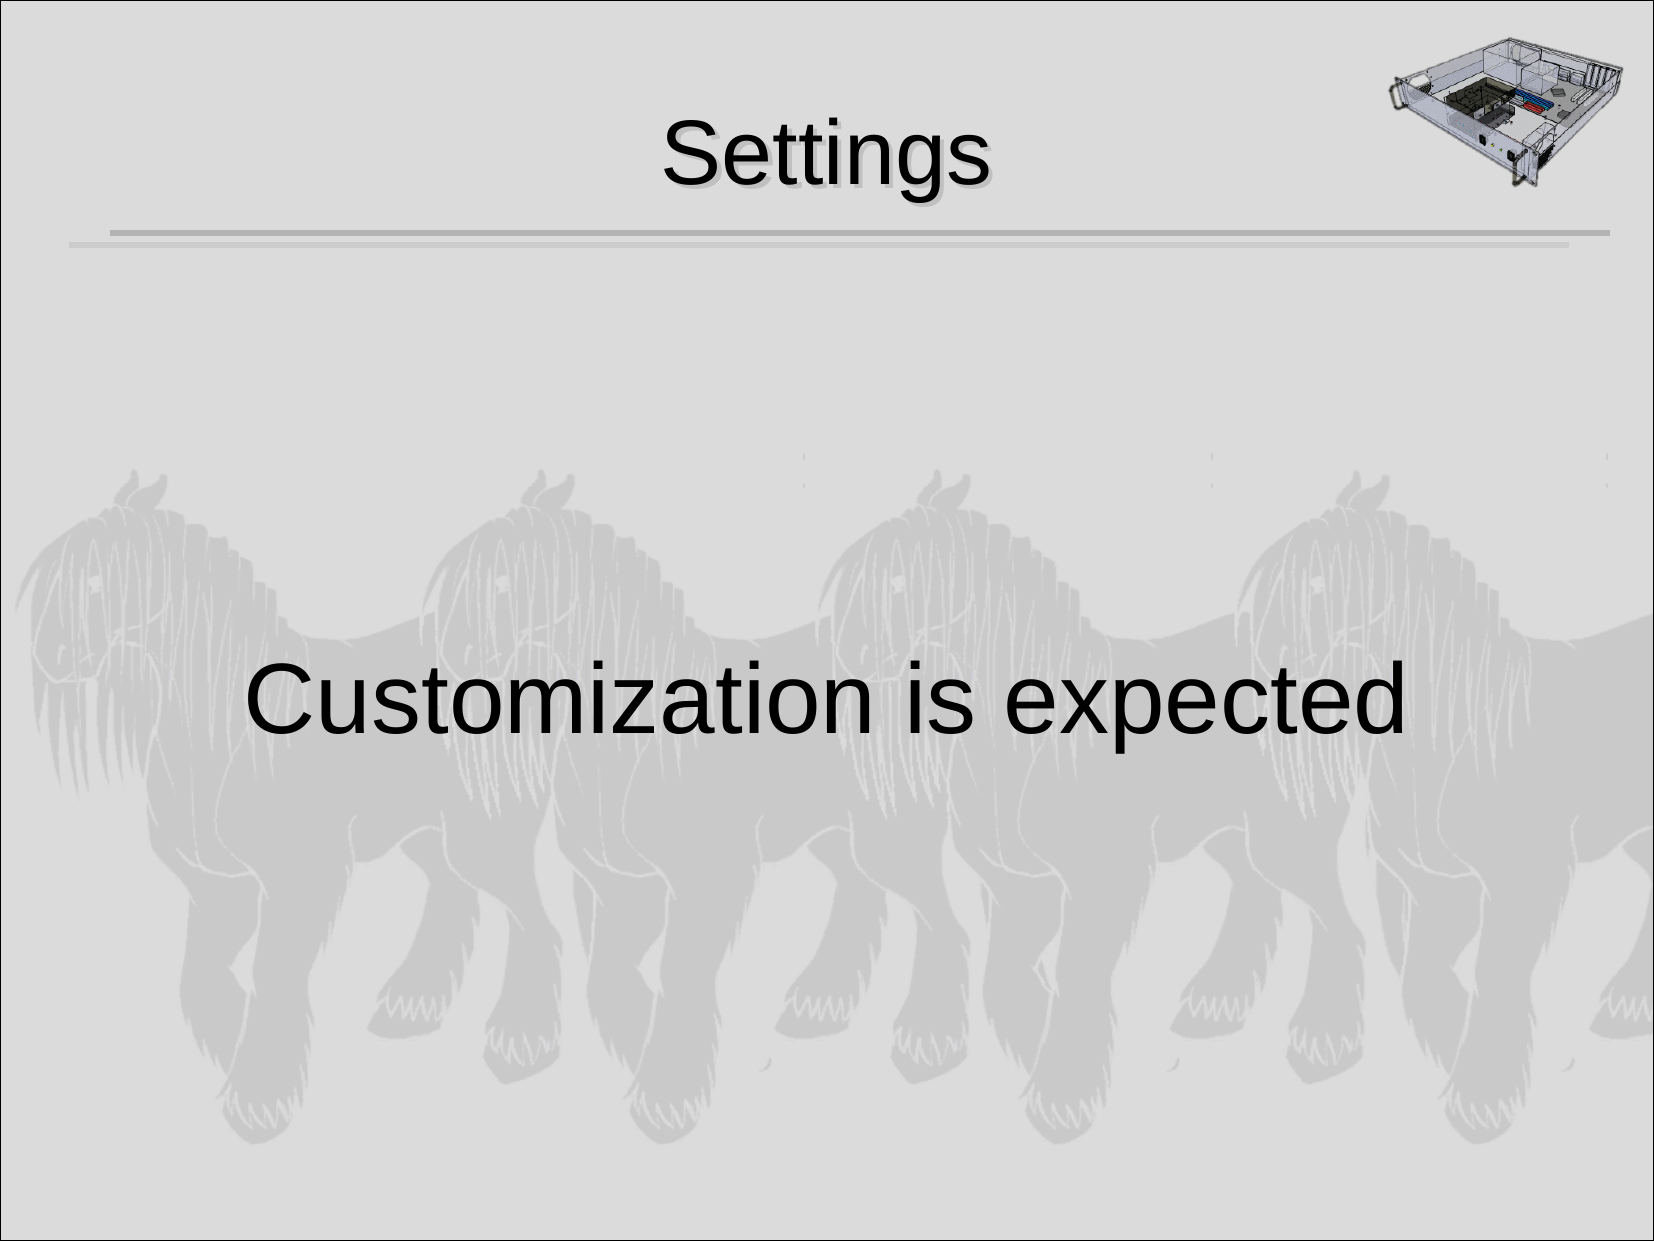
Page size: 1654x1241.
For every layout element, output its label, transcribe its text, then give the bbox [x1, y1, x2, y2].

subtitle Customization is expected [82, 297, 1571, 1102]
picture [1387, 36, 1624, 188]
title Settings [82, 49, 1571, 257]
